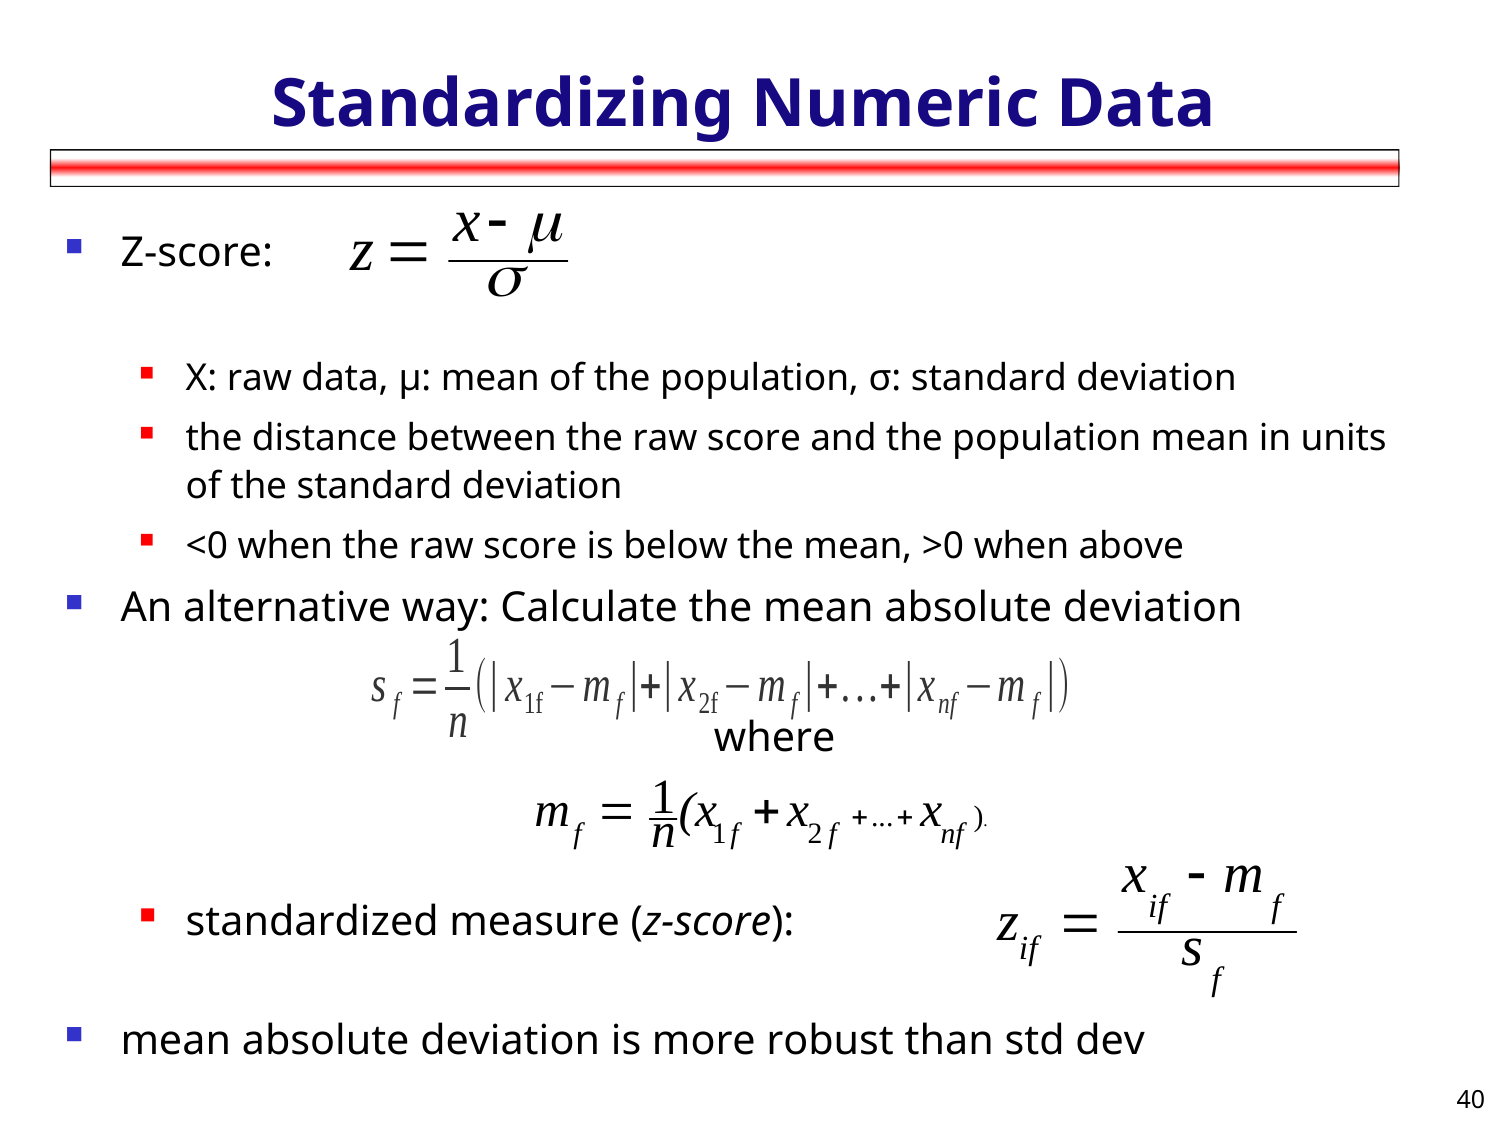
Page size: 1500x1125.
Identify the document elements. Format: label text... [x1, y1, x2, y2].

title Standardizing Numeric Data [24, 49, 1463, 150]
text_box [342, 205, 574, 304]
text_box <number> [1187, 1062, 1500, 1125]
chart [361, 627, 1081, 749]
chart [990, 858, 1303, 1006]
chart [530, 774, 993, 856]
list Z-score: X: raw data, μ: mean of the population, σ: standard deviation the distance between the raw score and the population mean in units of the standard deviation <0 when the raw score is below the mean, >0 when above An alternative way: Calculate the mean absolute deviation where standardized measure (z-score): mean absolute deviation is more robust than std dev [49, 212, 1425, 1075]
